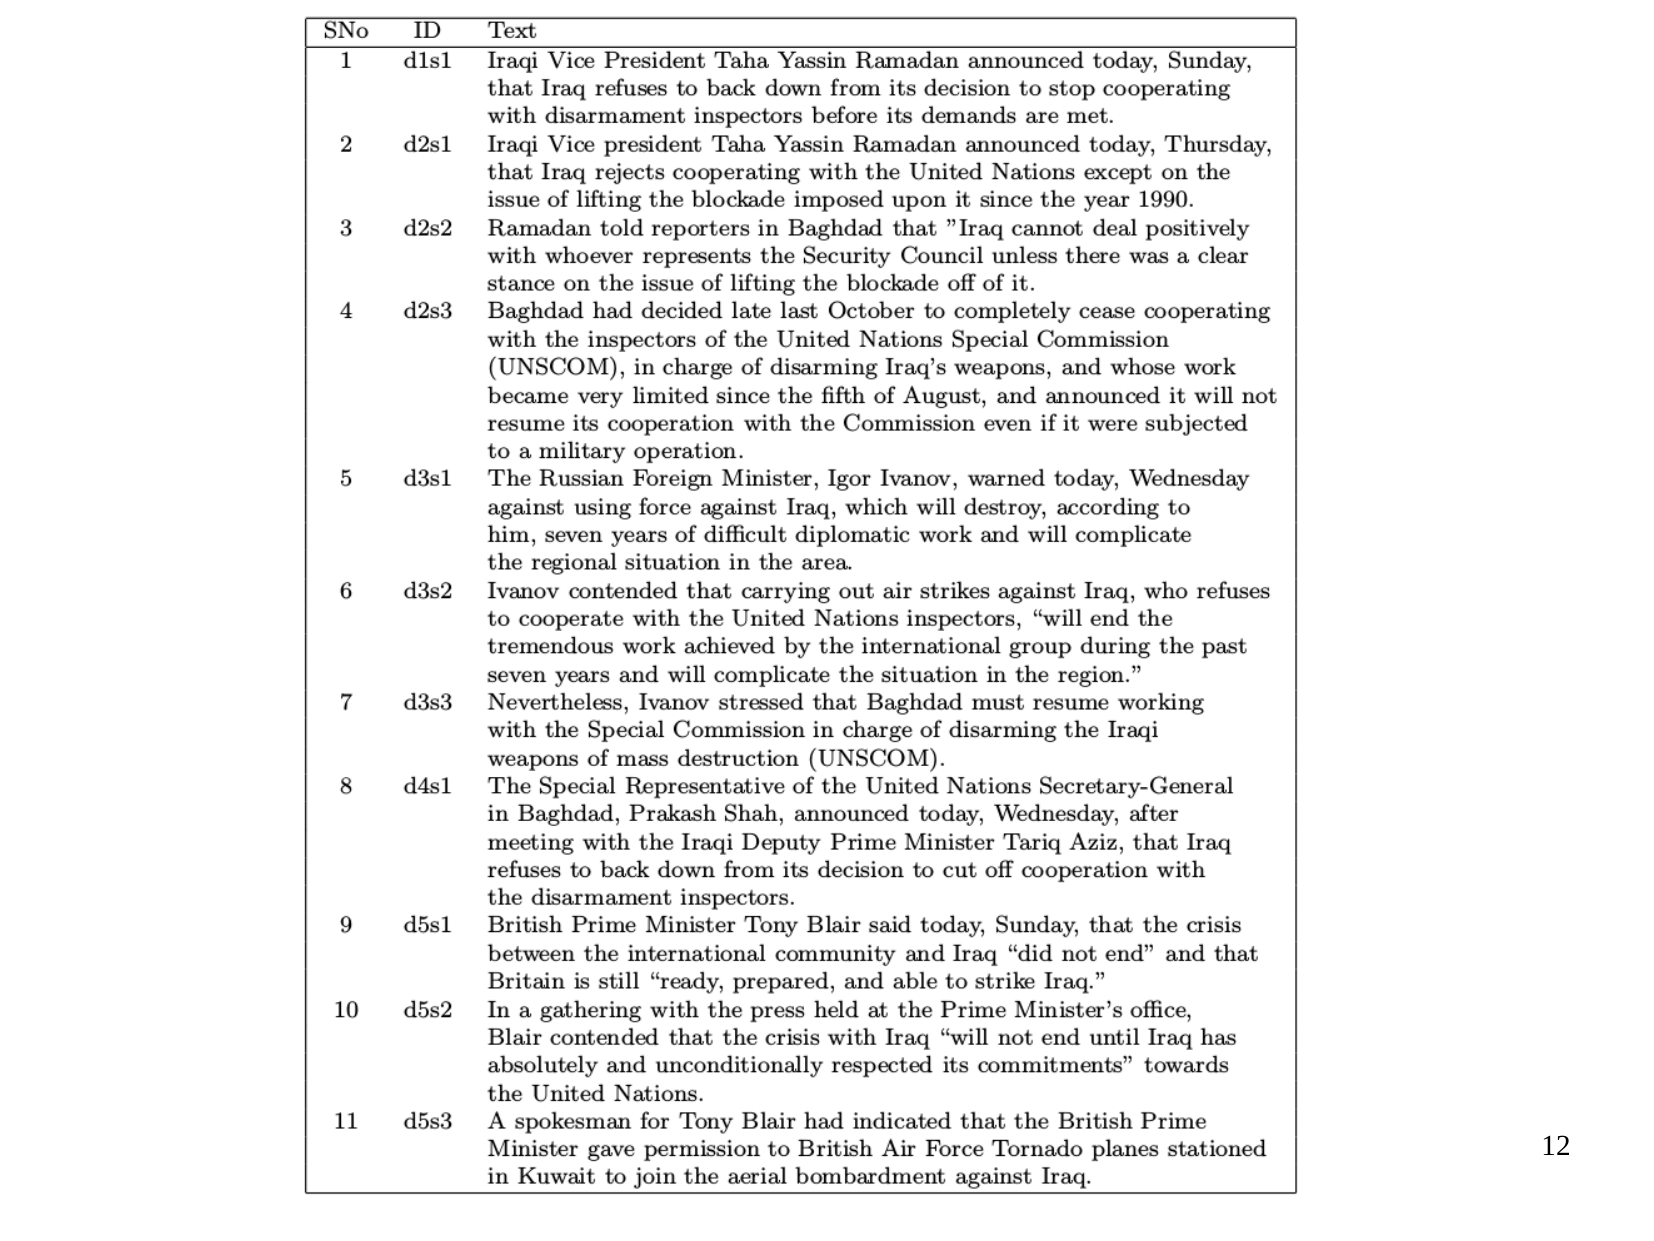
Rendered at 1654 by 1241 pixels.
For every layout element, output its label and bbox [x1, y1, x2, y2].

picture [300, 13, 1303, 1201]
